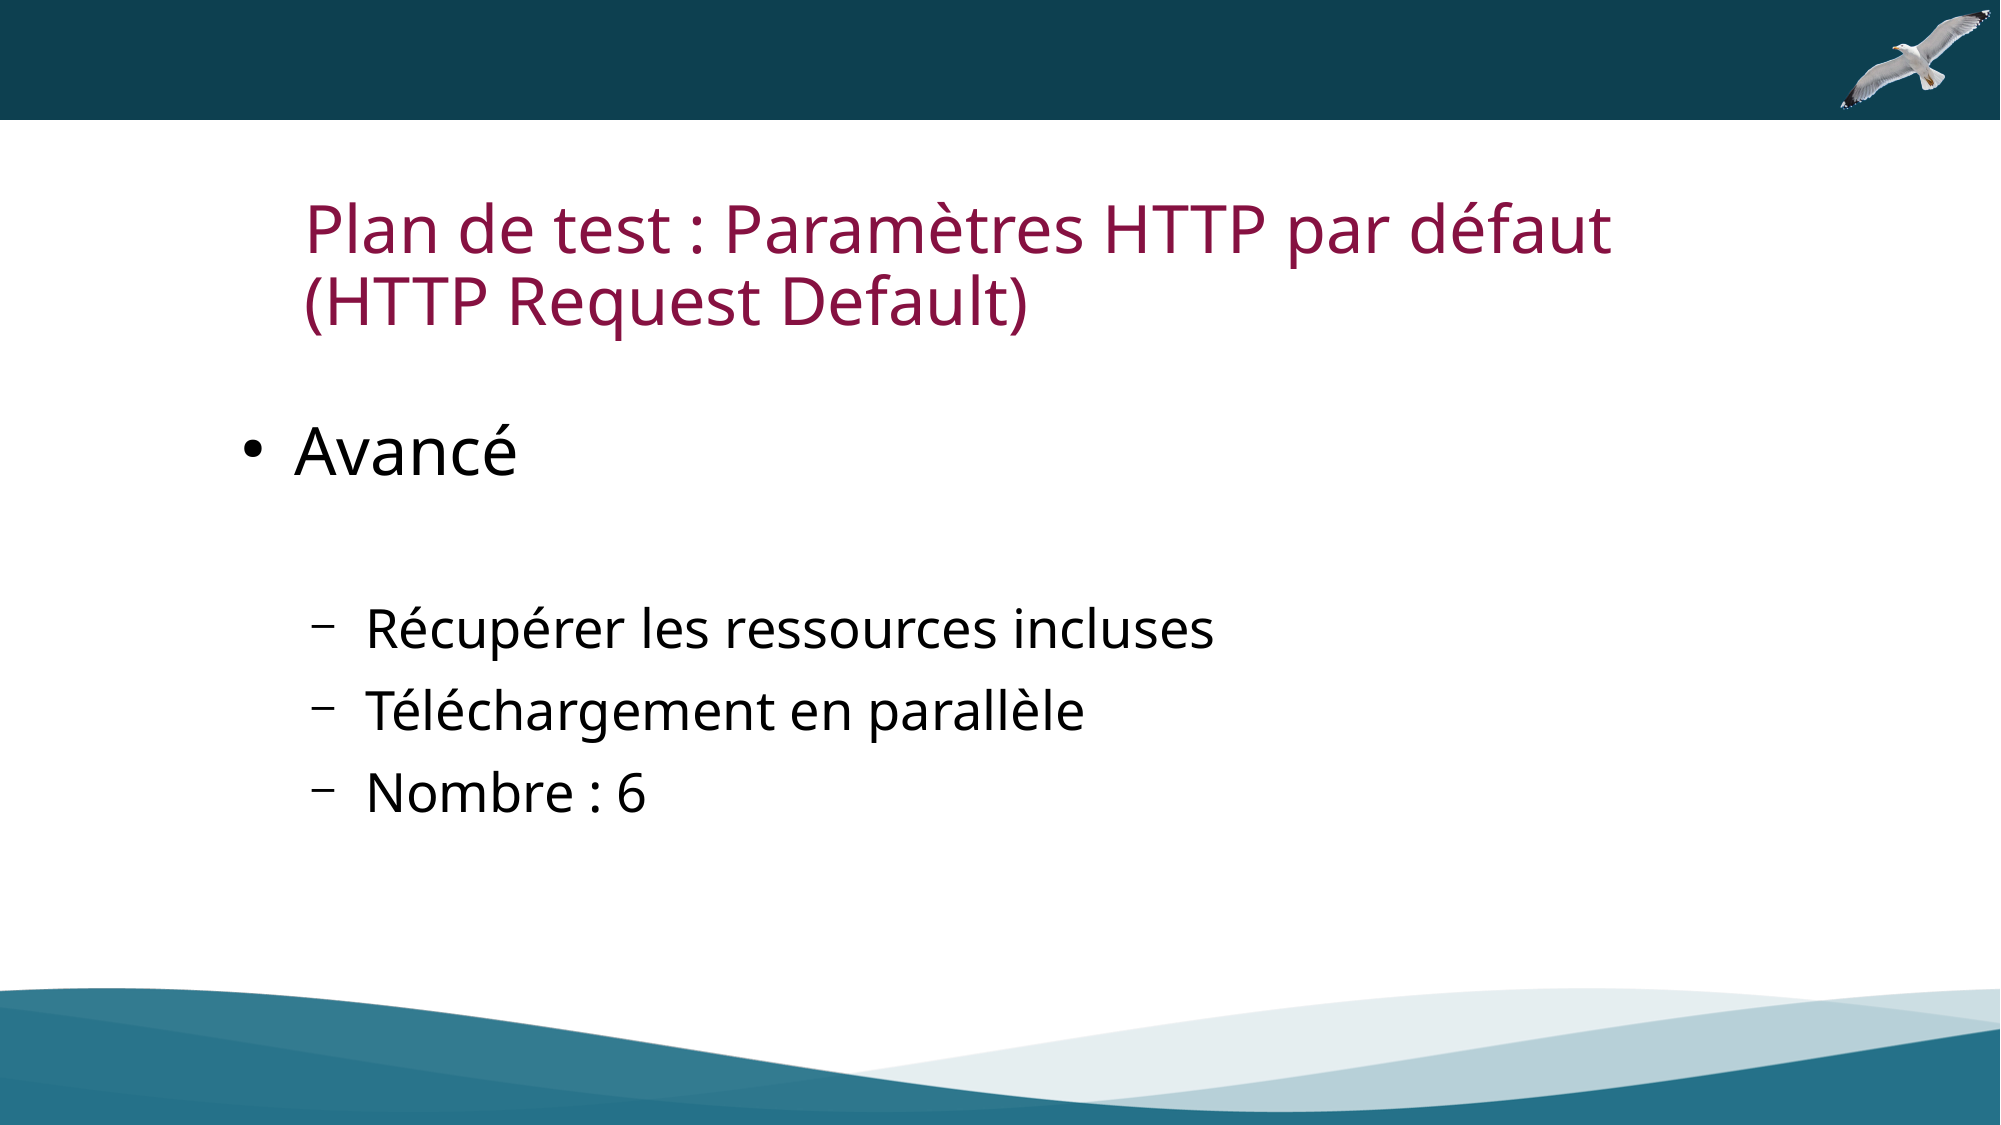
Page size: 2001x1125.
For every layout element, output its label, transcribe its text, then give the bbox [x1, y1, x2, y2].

picture [0, 974, 2000, 1125]
list Plan de test : Paramètres HTTP par défaut (HTTP Request Default) [218, 188, 1689, 320]
list Avancé Récupérer les ressources incluses Téléchargement en parallèle Nombre : 6 [208, 410, 1707, 798]
picture [1820, 0, 2000, 120]
